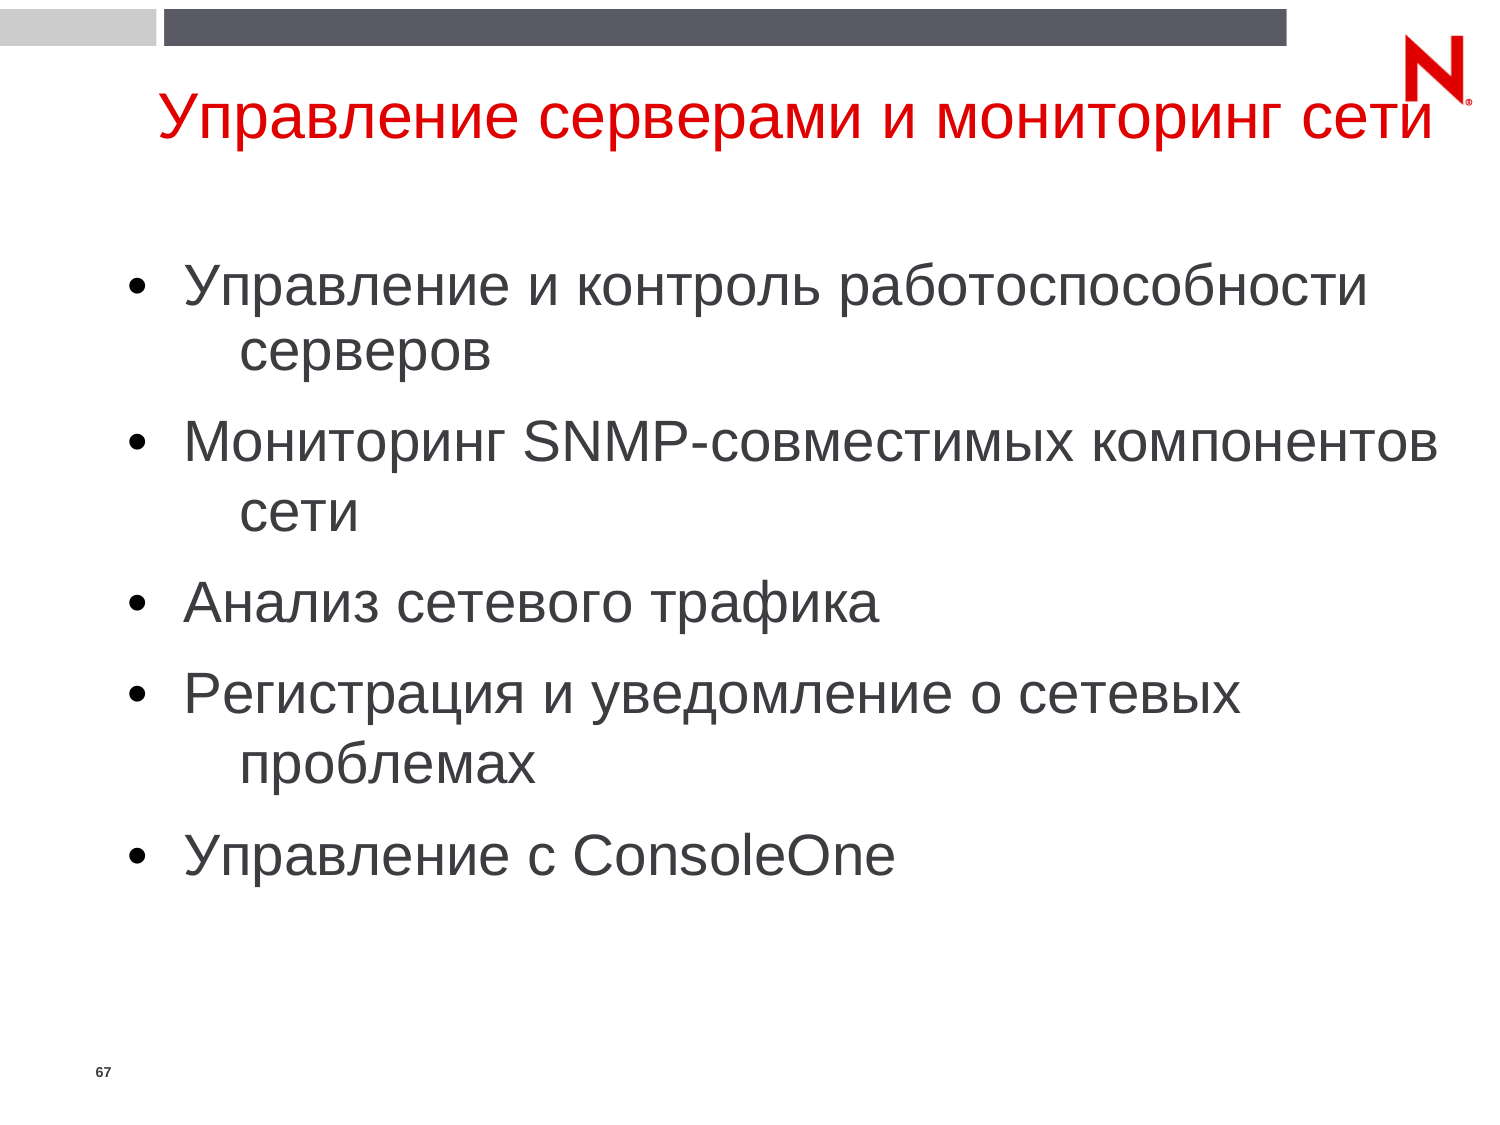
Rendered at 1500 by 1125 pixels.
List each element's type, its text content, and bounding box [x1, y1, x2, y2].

picture [1403, 32, 1473, 72]
text_box [88, 588, 999, 959]
text_box Управление серверами и мониторинг сети [143, 72, 1500, 164]
text_box Управление и контроль работоспособности серверов Мониторинг SNMP-совместимых компонентов сети Анализ сетевого трафика Регистрация и уведомление о сетевых проблемах Управление с ConsoleOne [112, 244, 1500, 898]
